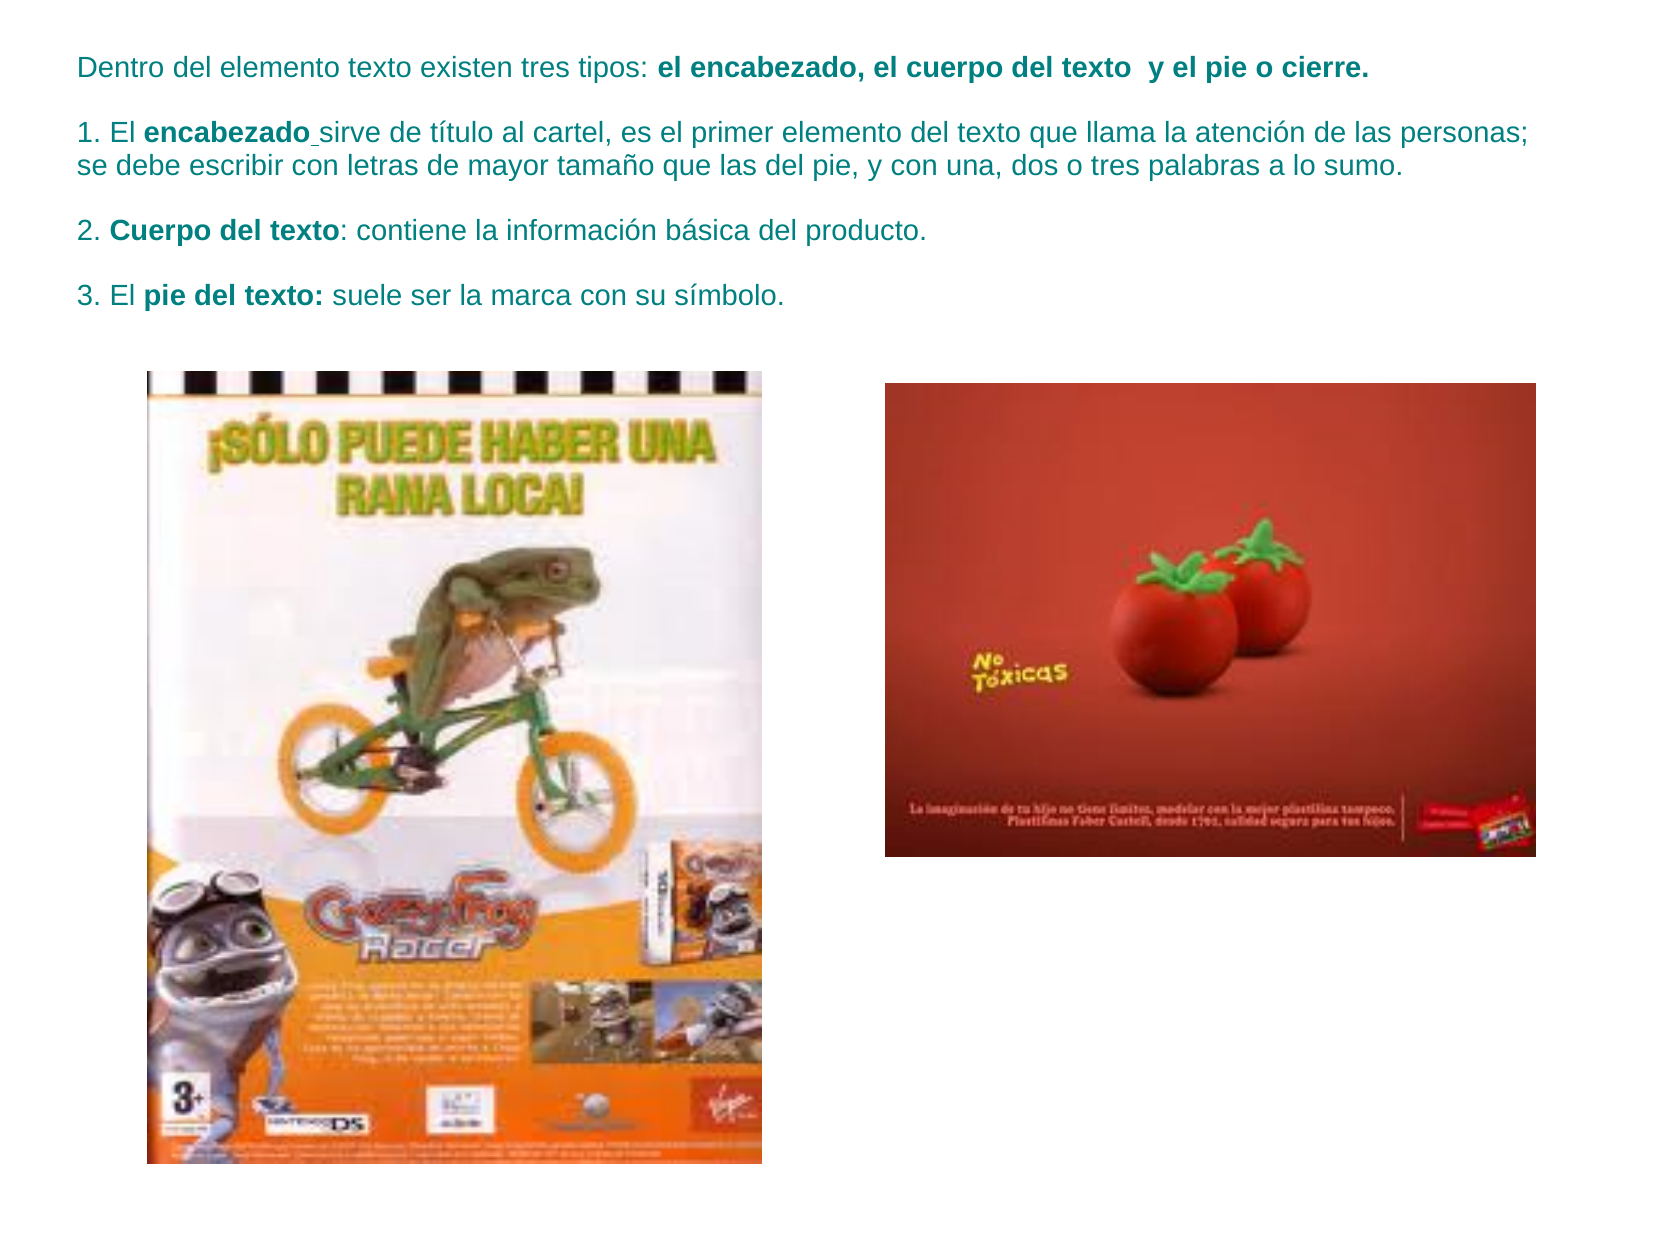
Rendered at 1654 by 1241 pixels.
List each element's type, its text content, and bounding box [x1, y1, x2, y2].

picture [147, 371, 762, 1164]
picture [885, 383, 1536, 857]
title Dentro del elemento texto existen tres tipos: el encabezado, el cuerpo del texto y el pie o cierre. 1. El encabezado sirve de título al cartel, es el primer elemento del texto que llama la atención de las personas; se debe escribir con letras de mayor tamaño que las del pie, y con una, dos o tres palabras a lo sumo. 2. Cuerpo del texto: contiene la información básica del producto. 3. El pie del texto: suele ser la marca con su símbolo. [76, 48, 1565, 313]
